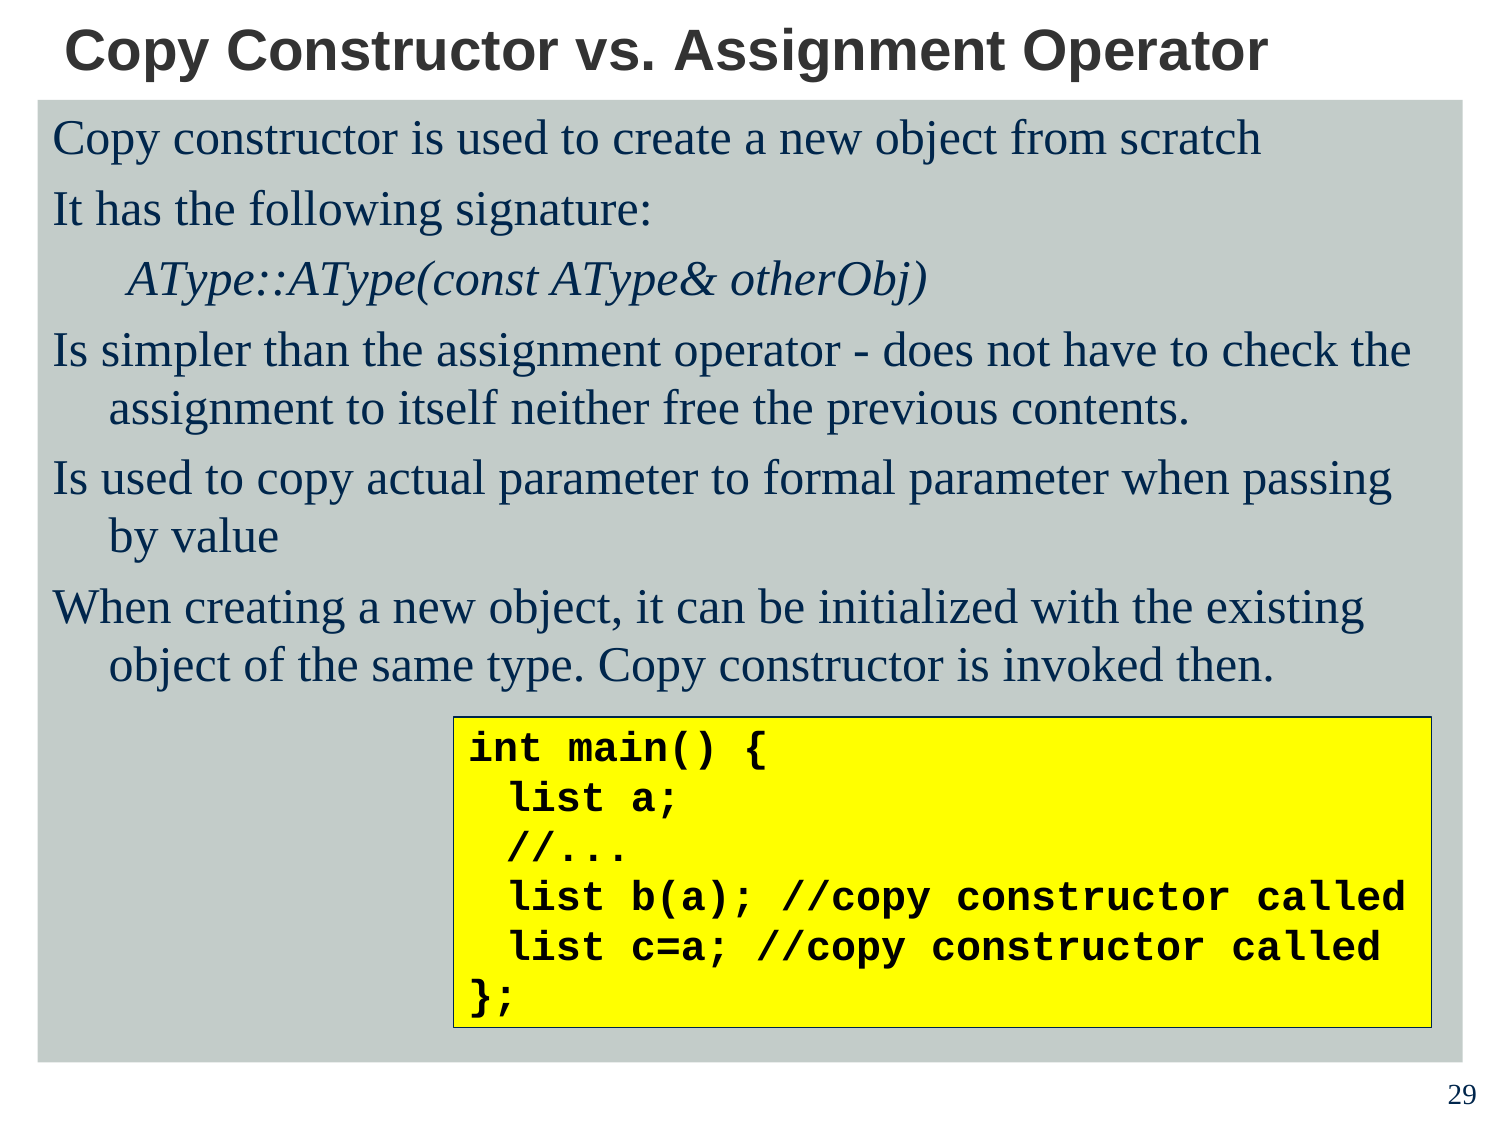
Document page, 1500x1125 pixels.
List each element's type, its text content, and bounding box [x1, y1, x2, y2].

list Copy constructor is used to create a new object from scratch It has the following signature: AType::AType(const AType& otherObj) Is simpler than the assignment operator - does not have to check the assignment to itself neither free the previous contents. Is used to copy actual parameter to formal parameter when passing by value When creating a new object, it can be initialized with the existing object of the same type. Copy constructor is invoked then. [37, 99, 1463, 1063]
title Copy Constructor vs. Assignment Operator [49, 0, 1450, 91]
text_box int main() { list a; //... list b(a); //copy constructor called list c=a; //copy constructor called }; [453, 716, 1432, 1097]
